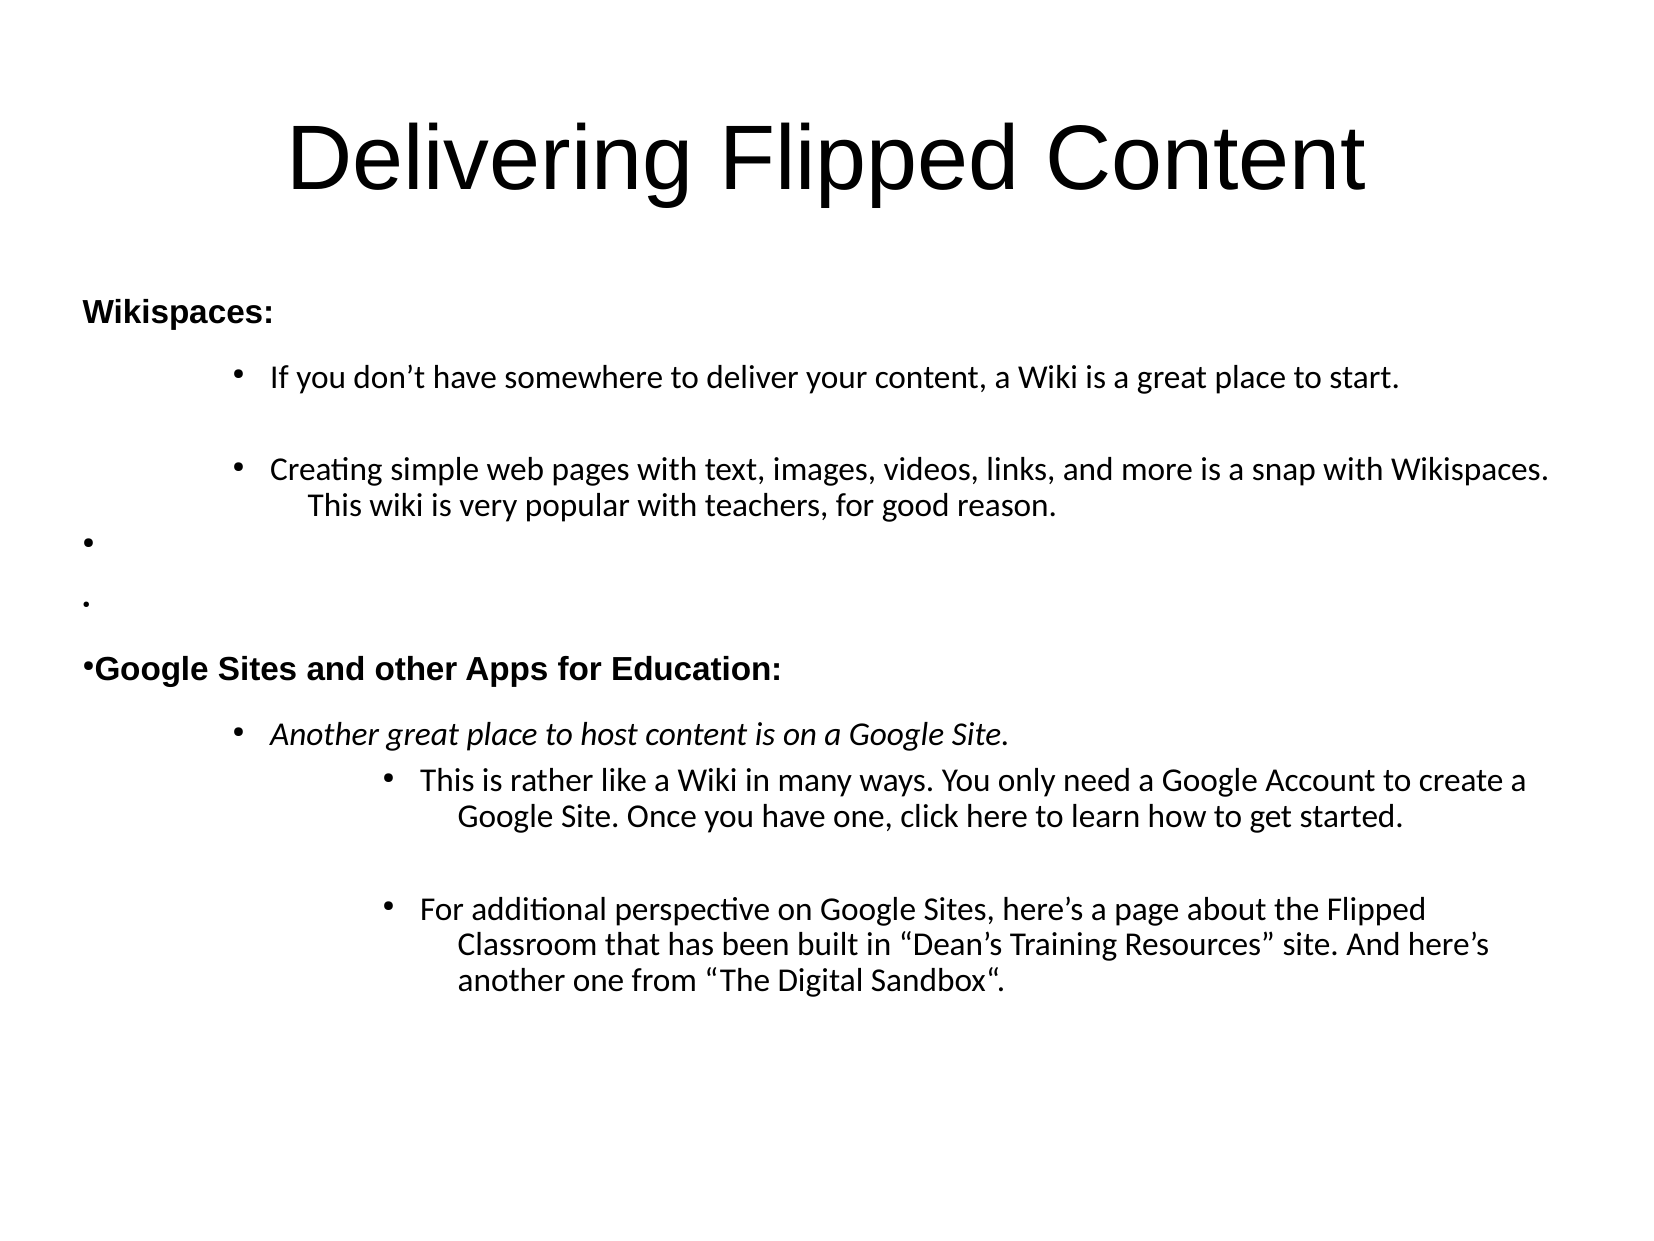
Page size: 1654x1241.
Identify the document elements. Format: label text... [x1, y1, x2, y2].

list Wikispaces: If you don’t have somewhere to deliver your content, a Wiki is a great place to start. Creating simple web pages with text, images, videos, links, and more is a snap with Wikispaces. This wiki is very popular with teachers, for good reason. Google Sites and other Apps for Education: Another great place to host content is on a Google Site. This is rather like a Wiki in many ways. You only need a Google Account to create a Google Site. Once you have one, click here to learn how to get started. For additional perspective on Google Sites, here’s a page about the Flipped Classroom that has been built in “Dean’s Training Resources” site. And here’s another one from “The Digital Sandbox“. [82, 290, 1571, 1010]
title Delivering Flipped Content [82, 49, 1571, 257]
